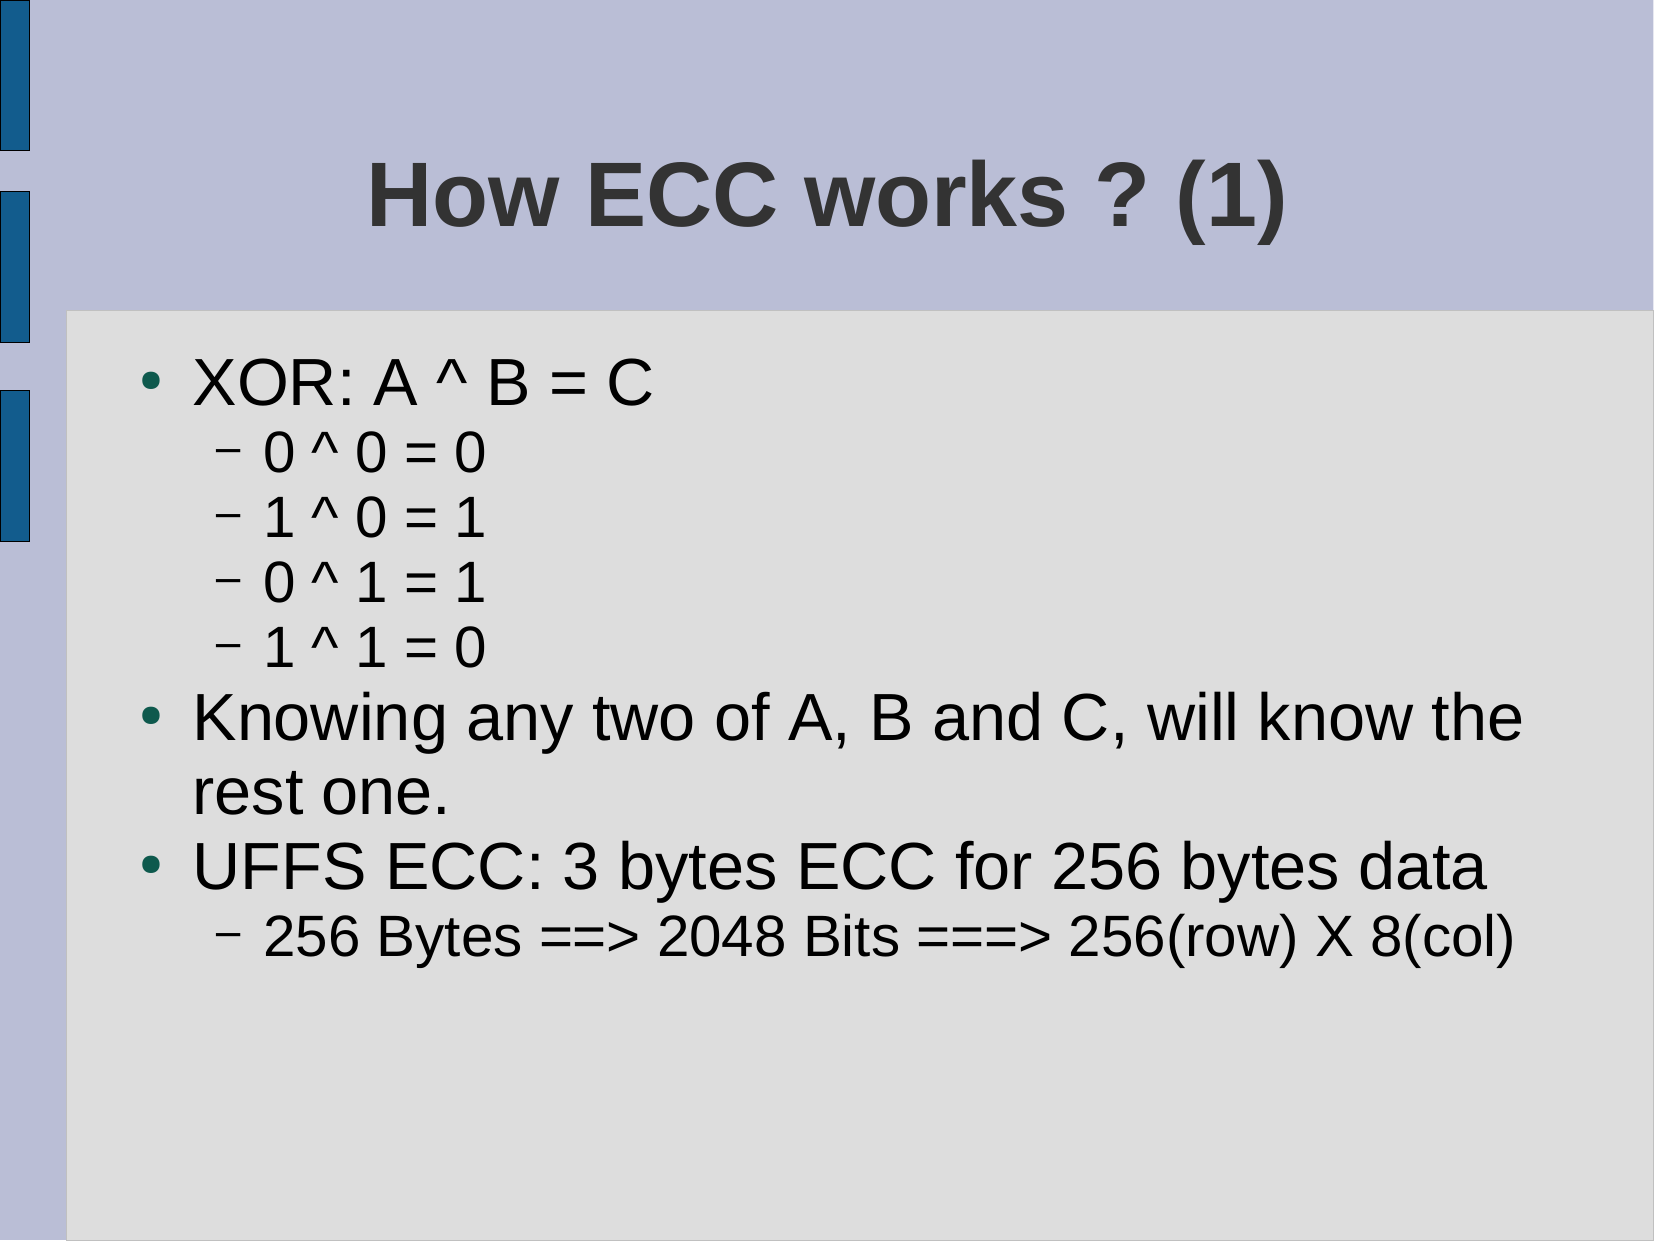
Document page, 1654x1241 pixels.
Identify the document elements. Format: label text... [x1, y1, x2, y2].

title How ECC works ? (1) [121, 91, 1534, 299]
list XOR: A ^ B = C 0 ^ 0 = 0 1 ^ 0 = 1 0 ^ 1 = 1 1 ^ 1 = 0 Knowing any two of A, B and C, will know the rest one. UFFS ECC: 3 bytes ECC for 256 bytes data 256 Bytes ==> 2048 Bits ===> 256(row) X 8(col) [121, 344, 1534, 1063]
